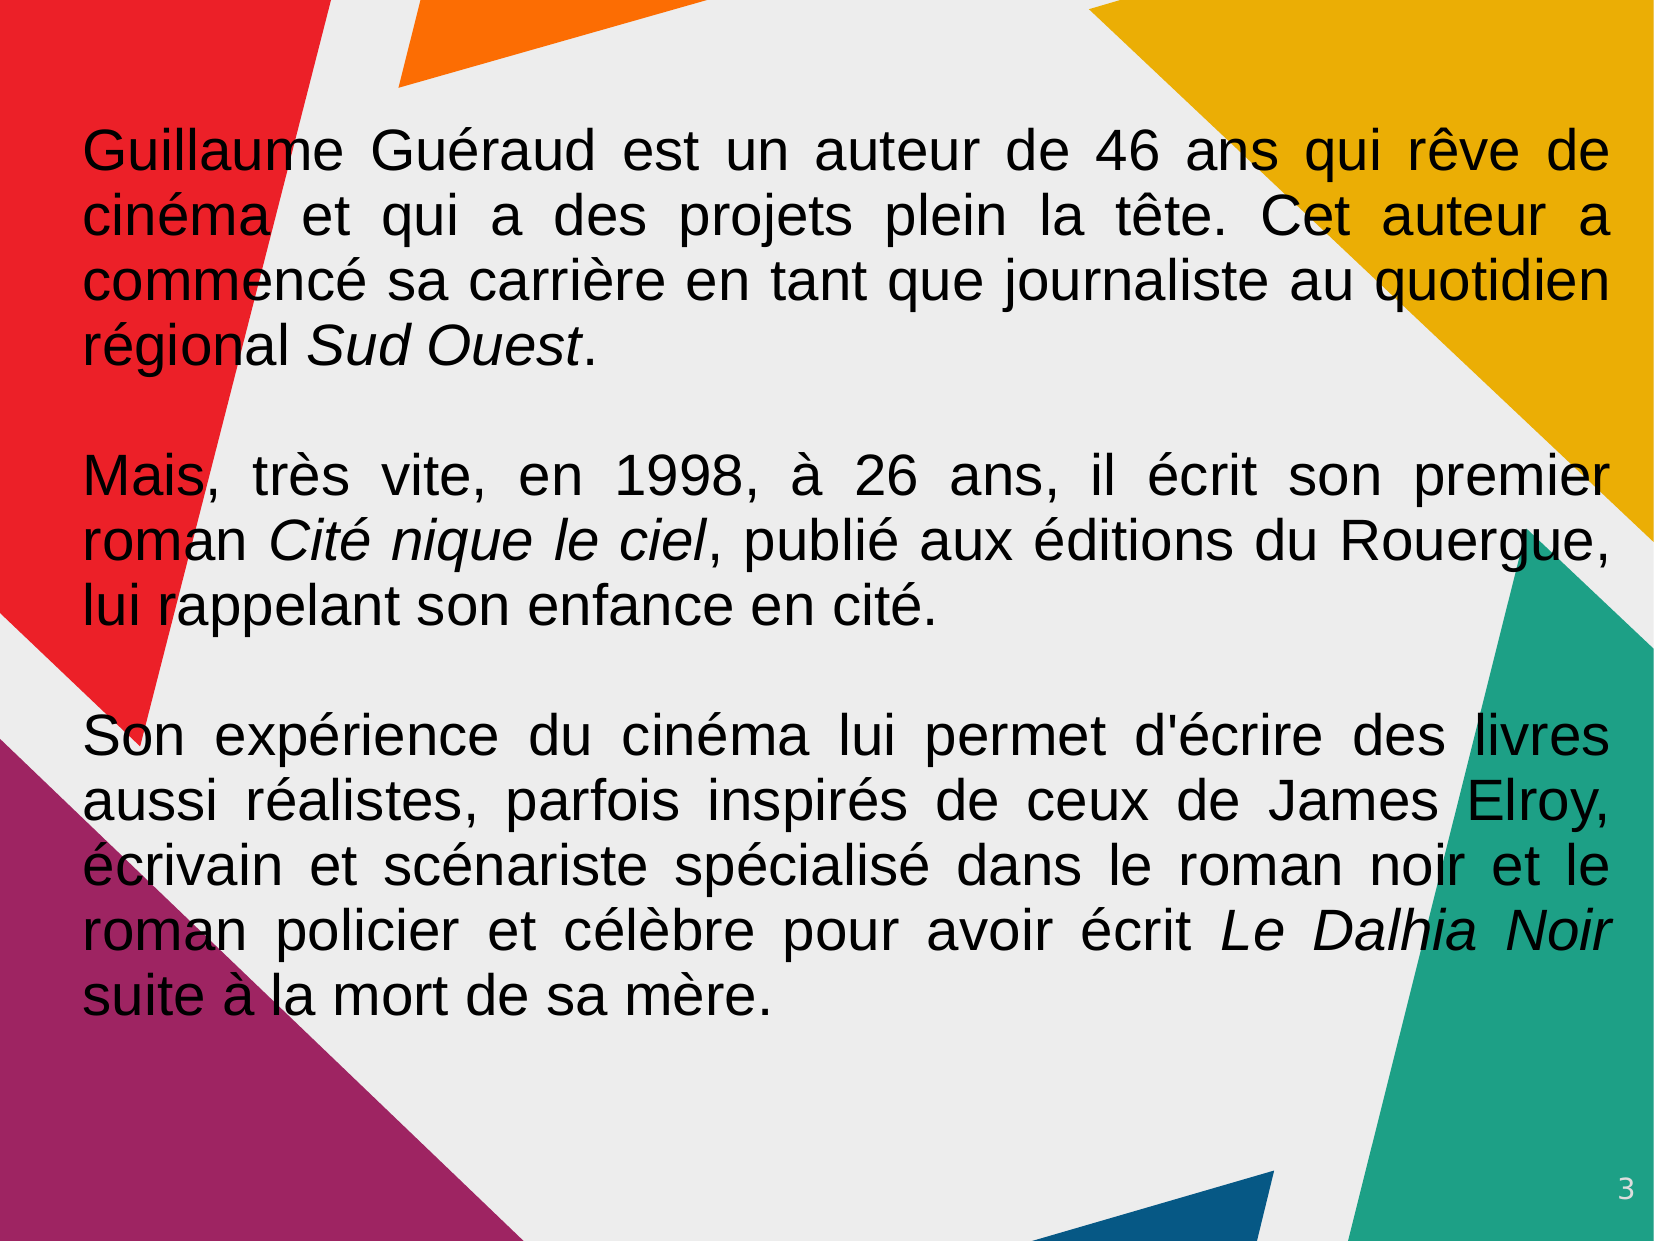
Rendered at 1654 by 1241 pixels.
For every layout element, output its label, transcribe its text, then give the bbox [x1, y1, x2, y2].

subtitle Guillaume Guéraud est un auteur de 46 ans qui rêve de cinéma et qui a des projets plein la tête. Cet auteur a commencé sa carrière en tant que journaliste au quotidien régional Sud Ouest. Mais, très vite, en 1998, à 26 ans, il écrit son premier roman Cité nique le ciel, publié aux éditions du Rouergue, lui rappelant son enfance en cité. Son expérience du cinéma lui permet d'écrire des livres aussi réalistes, parfois inspirés de ceux de James Elroy, écrivain et scénariste spécialisé dans le roman noir et le roman policier et célèbre pour avoir écrit Le Dalhia Noir suite à la mort de sa mère. [82, 0, 1613, 1241]
